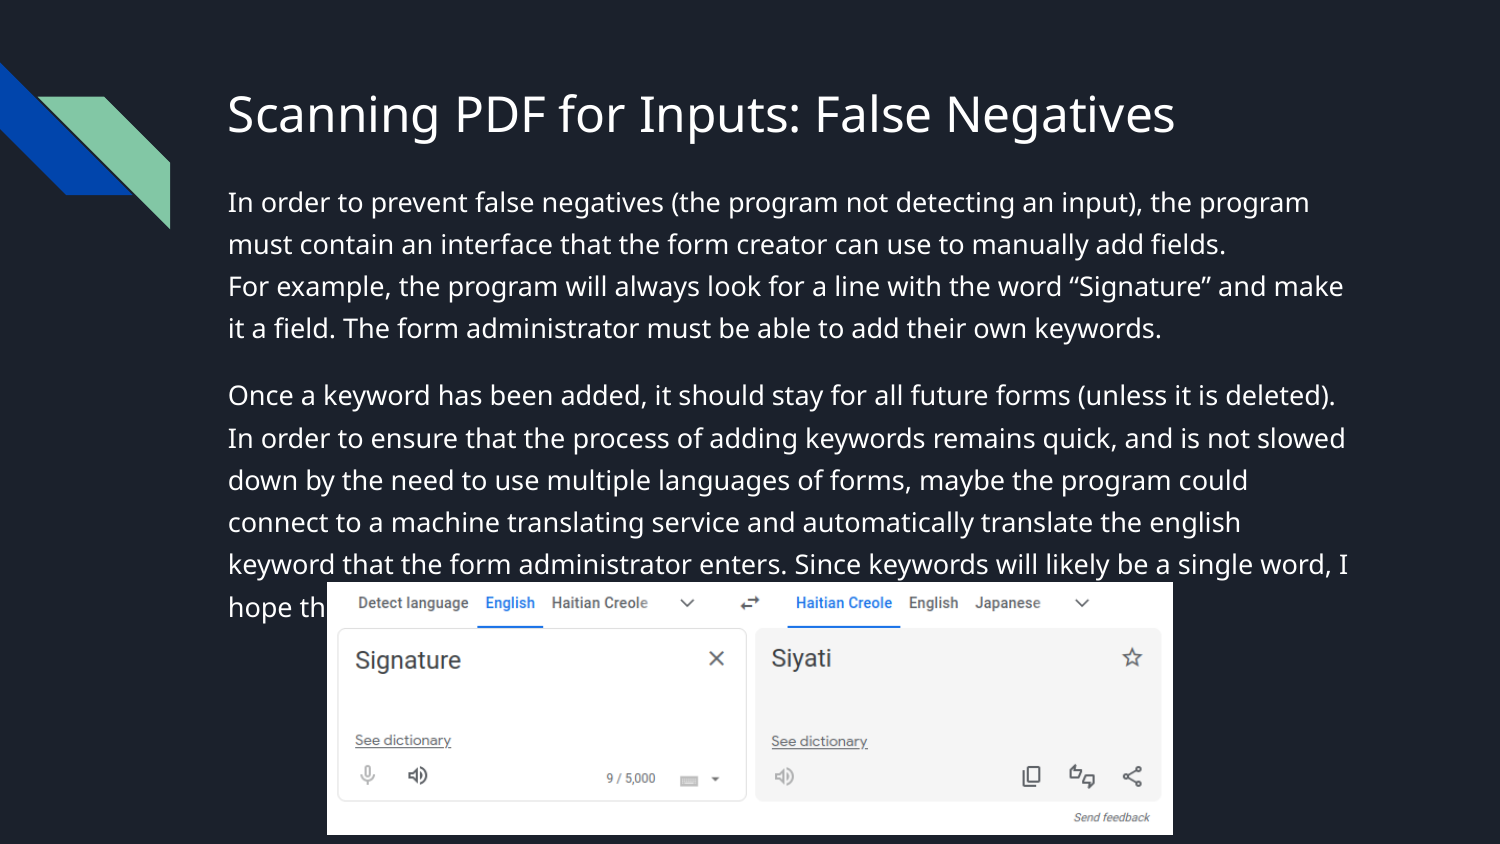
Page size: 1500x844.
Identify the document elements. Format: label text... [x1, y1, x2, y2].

picture [327, 582, 1173, 835]
title Scanning PDF for Inputs: False Negatives [212, 64, 1368, 162]
list In order to prevent false negatives (the program not detecting an input), the program must contain an interface that the form creator can use to manually add fields. For example, the program will always look for a line with the word “Signature” and make it a field. The form administrator must be able to add their own keywords. Once a keyword has been added, it should stay for all future forms (unless it is deleted). In order to ensure that the process of adding keywords remains quick, and is not slowed down by the need to use multiple languages of forms, maybe the program could connect to a machine translating service and automatically translate the english keyword that the form administrator enters. Since keywords will likely be a single word, I hope that the machine translation would produce accurate results. [212, 162, 1368, 641]
